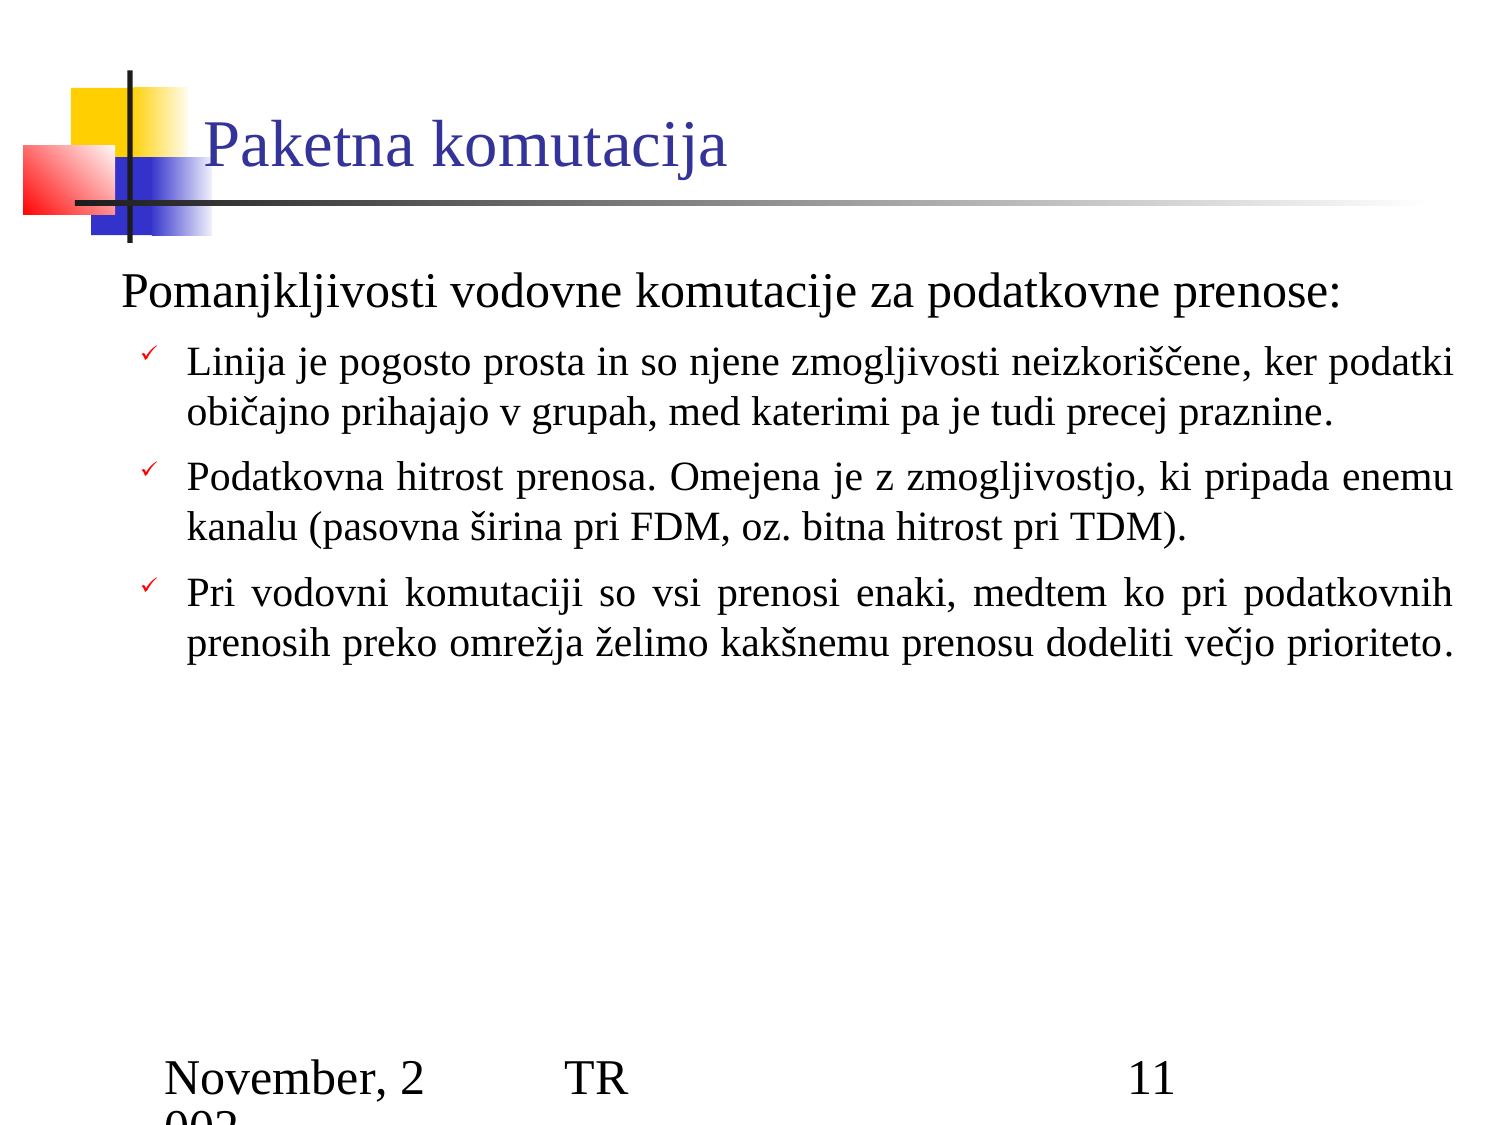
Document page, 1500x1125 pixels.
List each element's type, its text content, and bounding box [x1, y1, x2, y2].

list Pomanjkljivosti vodovne komutacije za podatkovne prenose: Linija je pogosto prosta in so njene zmogljivosti neizkoriščene, ker podatki običajno prihajajo v grupah, med katerimi pa je tudi precej praznine. Podatkovna hitrost prenosa. Omejena je z zmogljivostjo, ki pripada enemu kanalu (pasovna širina pri FDM, oz. bitna hitrost pri TDM). Pri vodovni komutaciji so vsi prenosi enaki, medtem ko pri podatkovnih prenosih preko omrežja želimo kakšnemu prenosu dodeliti večjo prioriteto. [50, 249, 1469, 1007]
title Paketna komutacija [188, 92, 1468, 188]
